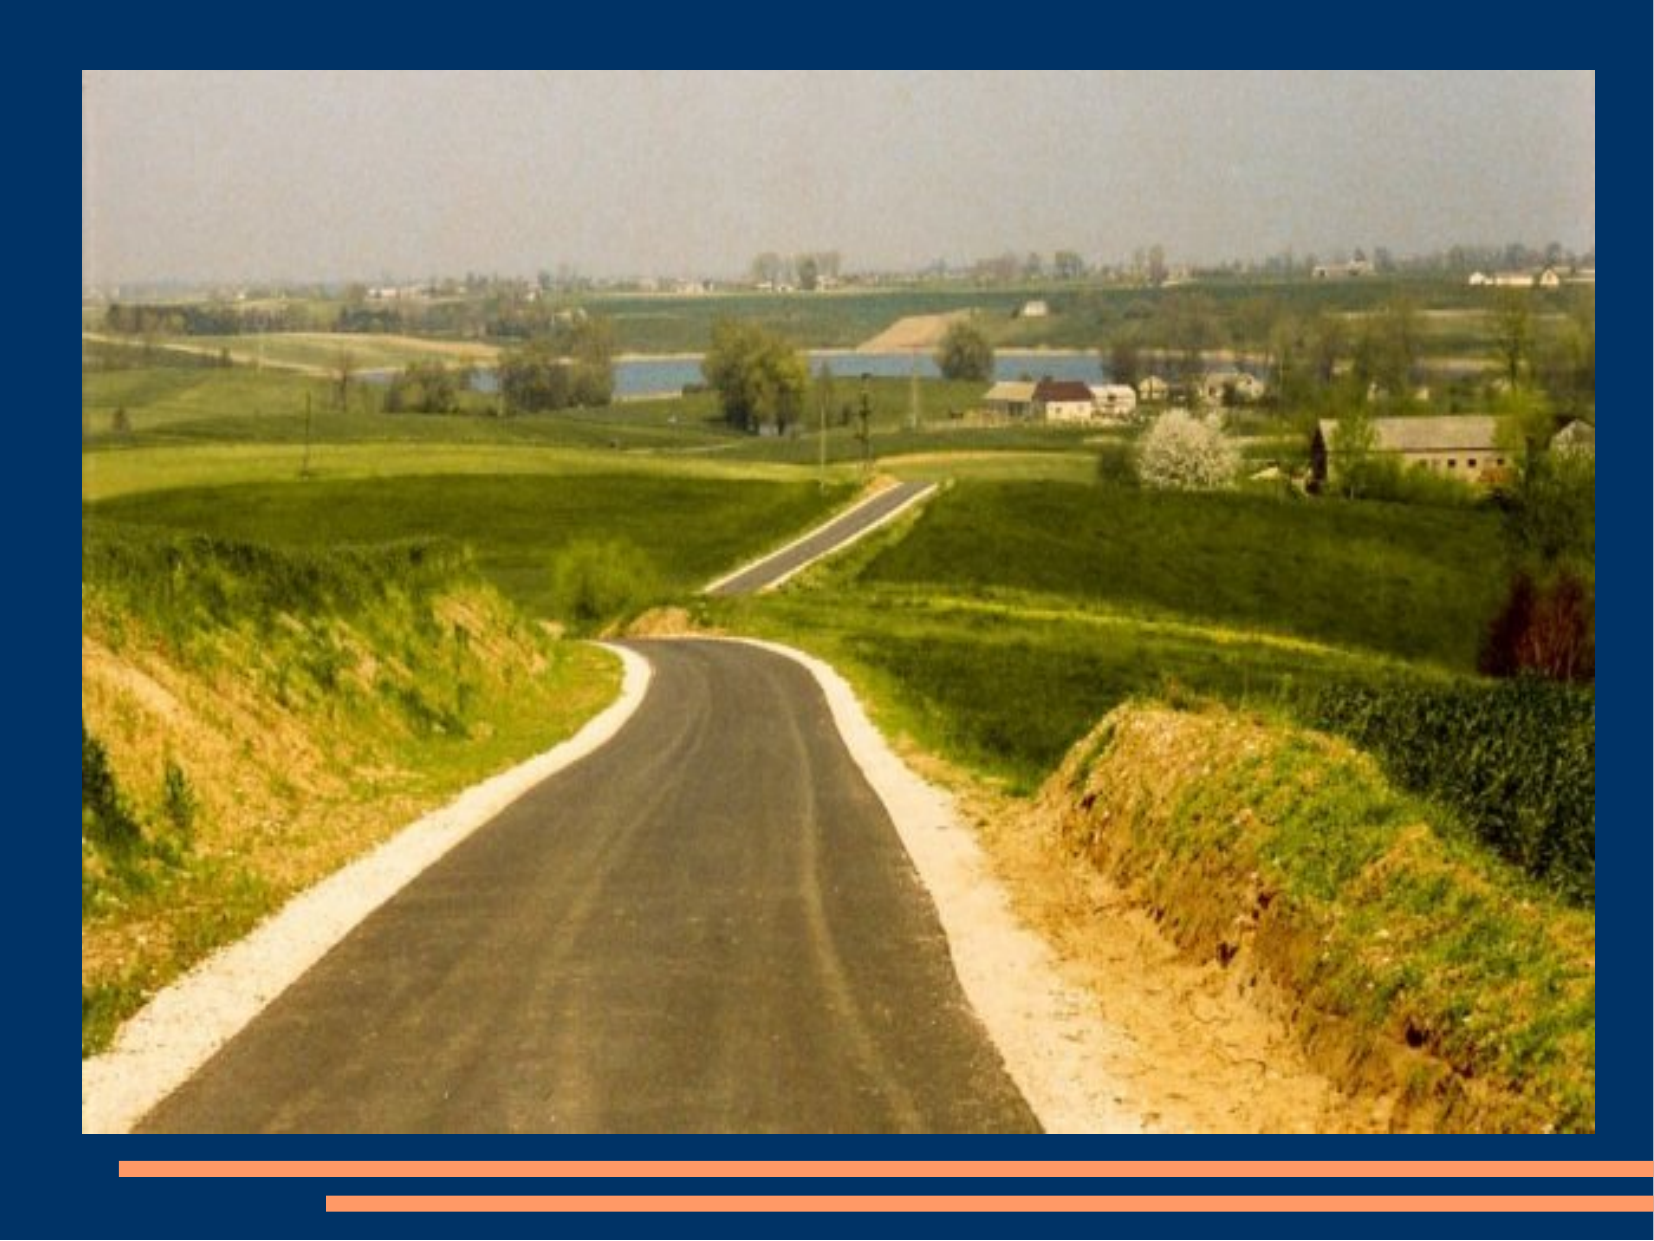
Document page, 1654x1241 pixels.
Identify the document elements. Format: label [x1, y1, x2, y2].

picture [82, 70, 1595, 1134]
